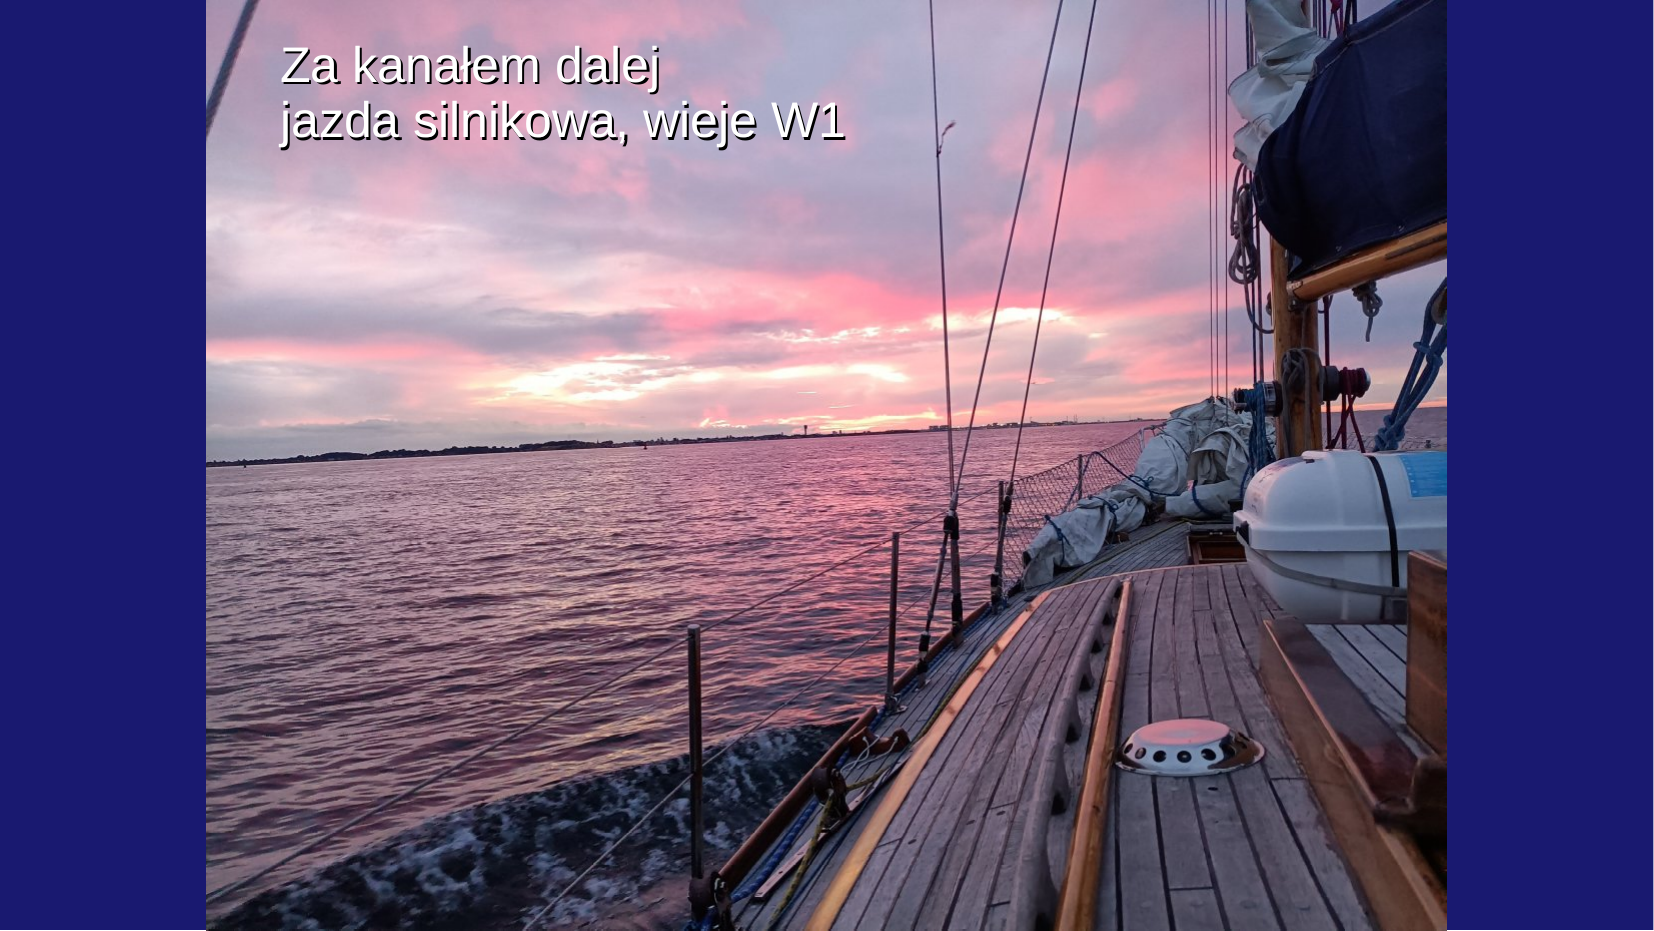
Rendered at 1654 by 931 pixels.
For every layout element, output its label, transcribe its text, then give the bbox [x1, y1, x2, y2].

picture [206, 0, 1447, 931]
text_box Za kanałem dalej jazda silnikowa, wieje W1 [265, 29, 863, 156]
